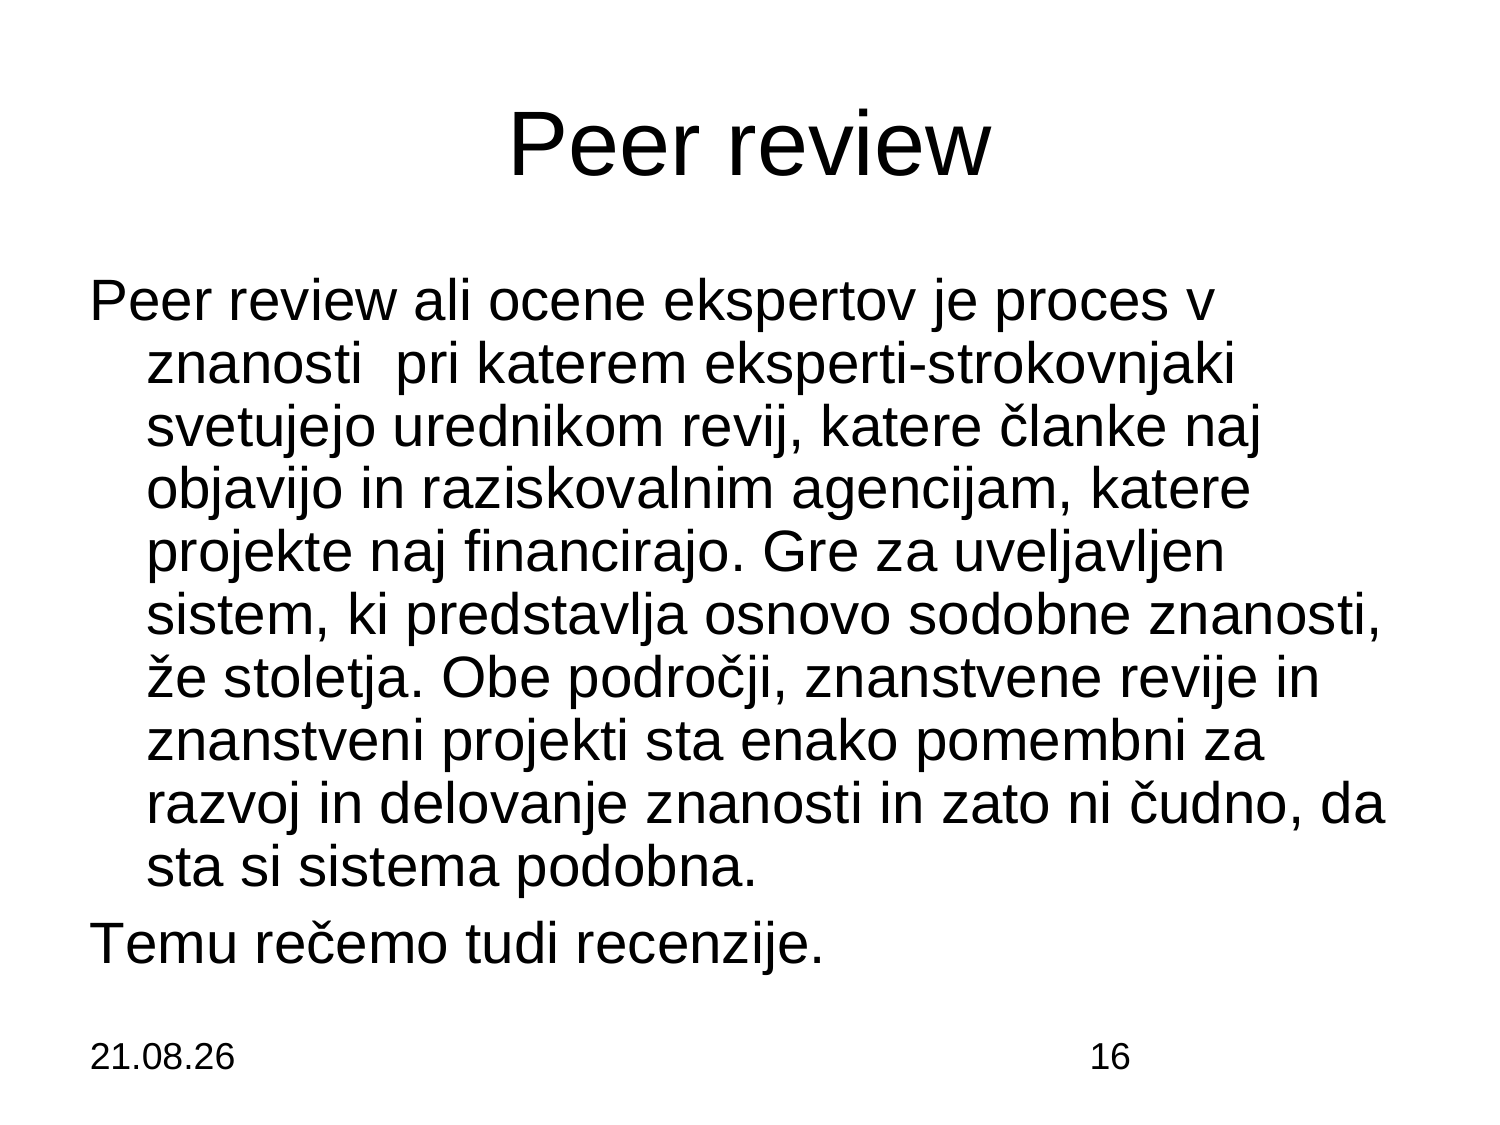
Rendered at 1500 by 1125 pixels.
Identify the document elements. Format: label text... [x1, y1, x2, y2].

list Peer review ali ocene ekspertov je proces v znanosti pri katerem eksperti-strokovnjaki svetujejo urednikom revij, katere članke naj objavijo in raziskovalnim agencijam, katere projekte naj financirajo. Gre za uveljavljen sistem, ki predstavlja osnovo sodobne znanosti, že stoletja. Obe področji, znanstvene revije in znanstveni projekti sta enako pomembni za razvoj in delovanje znanosti in zato ni čudno, da sta si sistema podobna. Temu rečemo tudi recenzije. [75, 262, 1426, 1006]
title Peer review [75, 45, 1426, 233]
